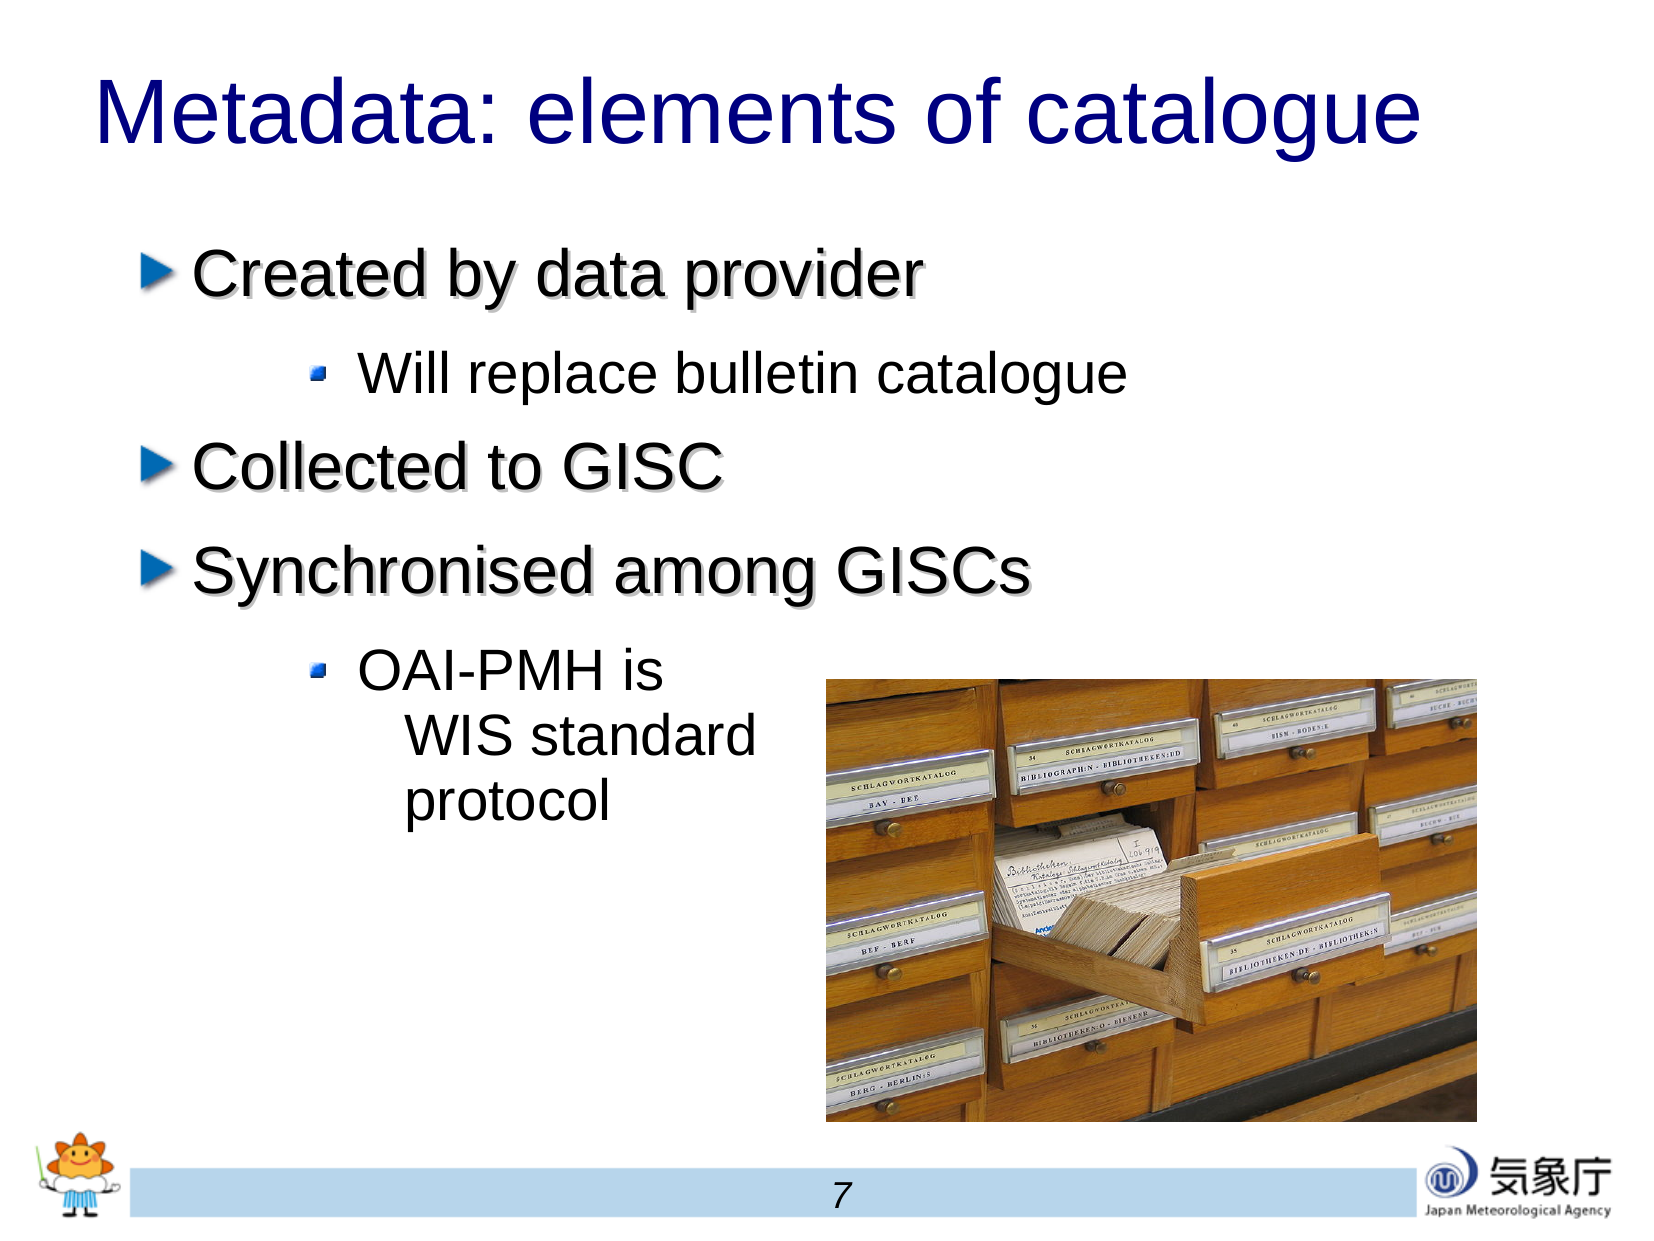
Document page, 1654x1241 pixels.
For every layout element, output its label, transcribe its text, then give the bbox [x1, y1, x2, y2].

picture [24, 679, 1625, 1230]
title Metadata: elements of catalogue [93, 59, 1506, 166]
list Created by data provider Will replace bulletin catalogue Collected to GISC Synchronised among GISCs OAI-PMH is WIS standard protocol [120, 236, 1536, 1123]
